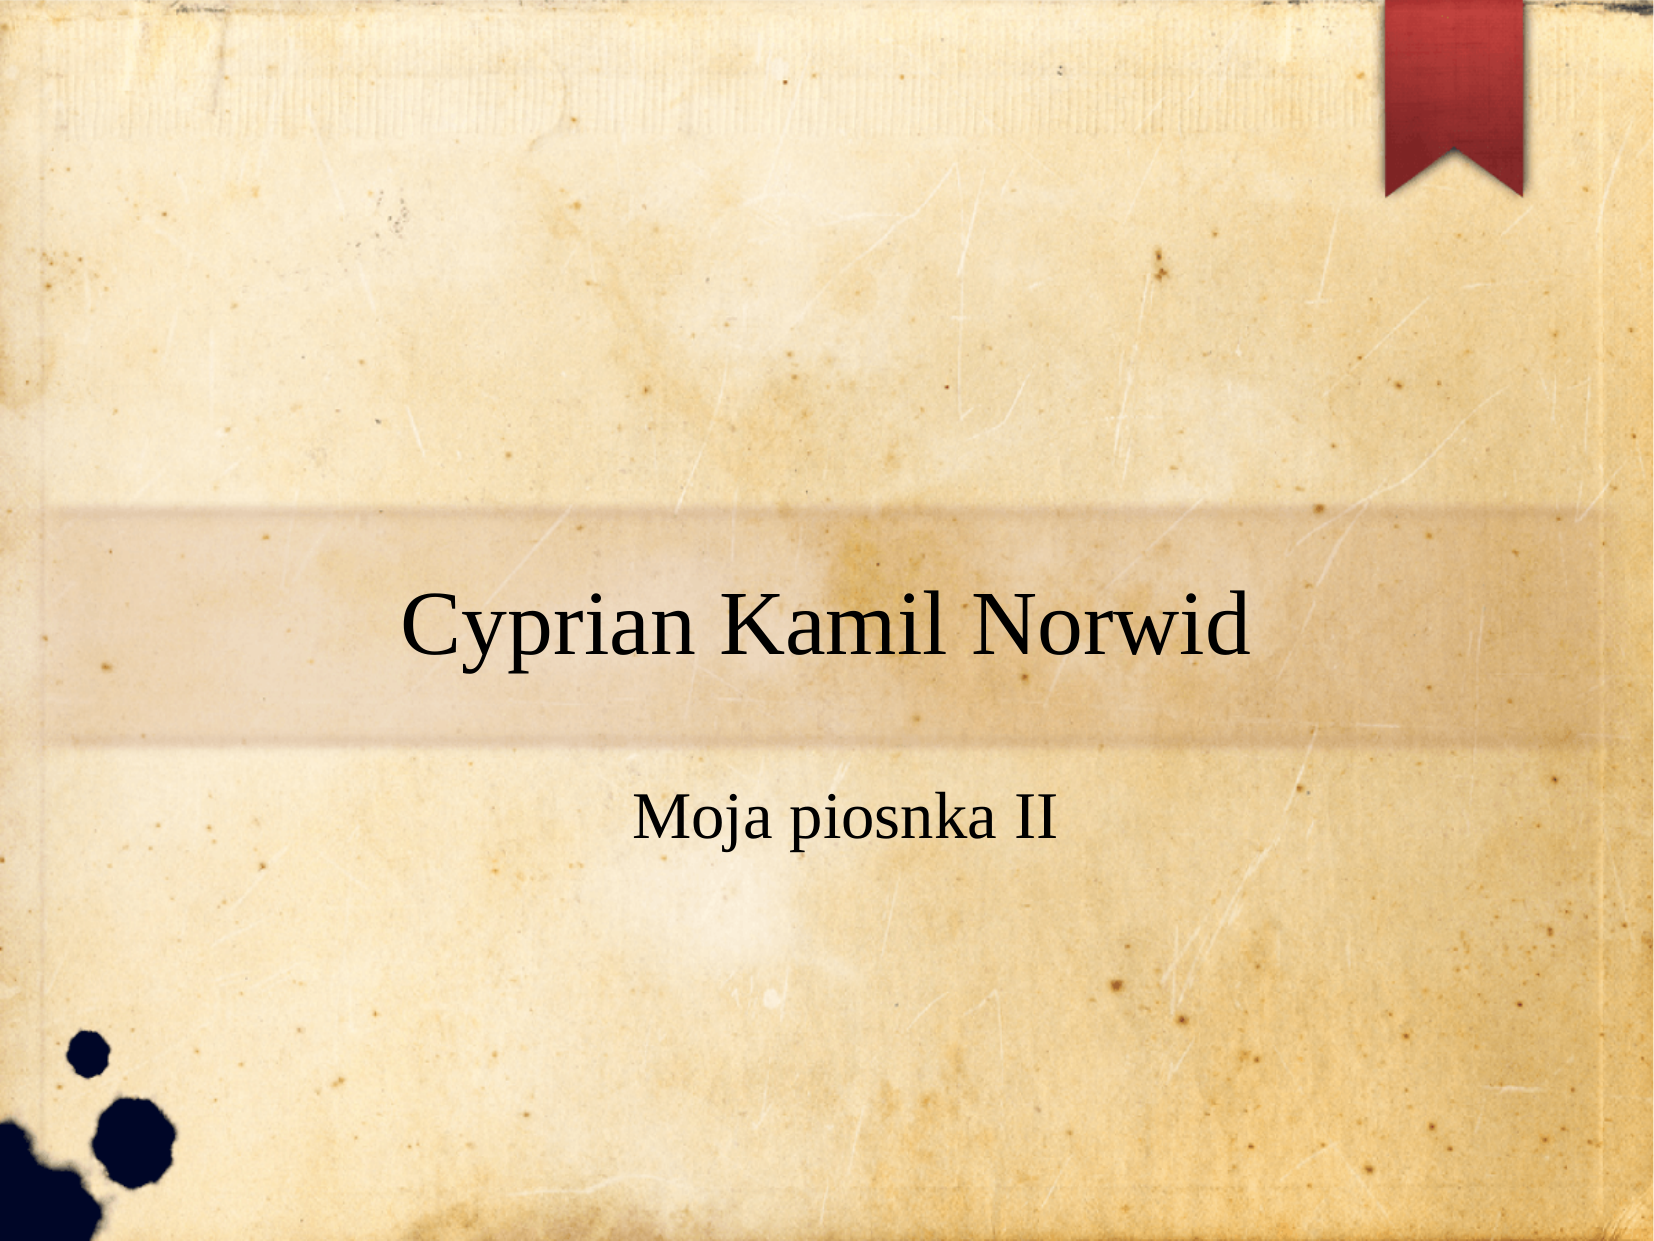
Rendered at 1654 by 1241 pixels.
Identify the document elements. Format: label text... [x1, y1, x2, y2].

picture [0, 0, 1654, 1241]
list Moja piosnka II [82, 779, 1538, 1205]
title Cyprian Kamil Norwid [82, 519, 1571, 727]
